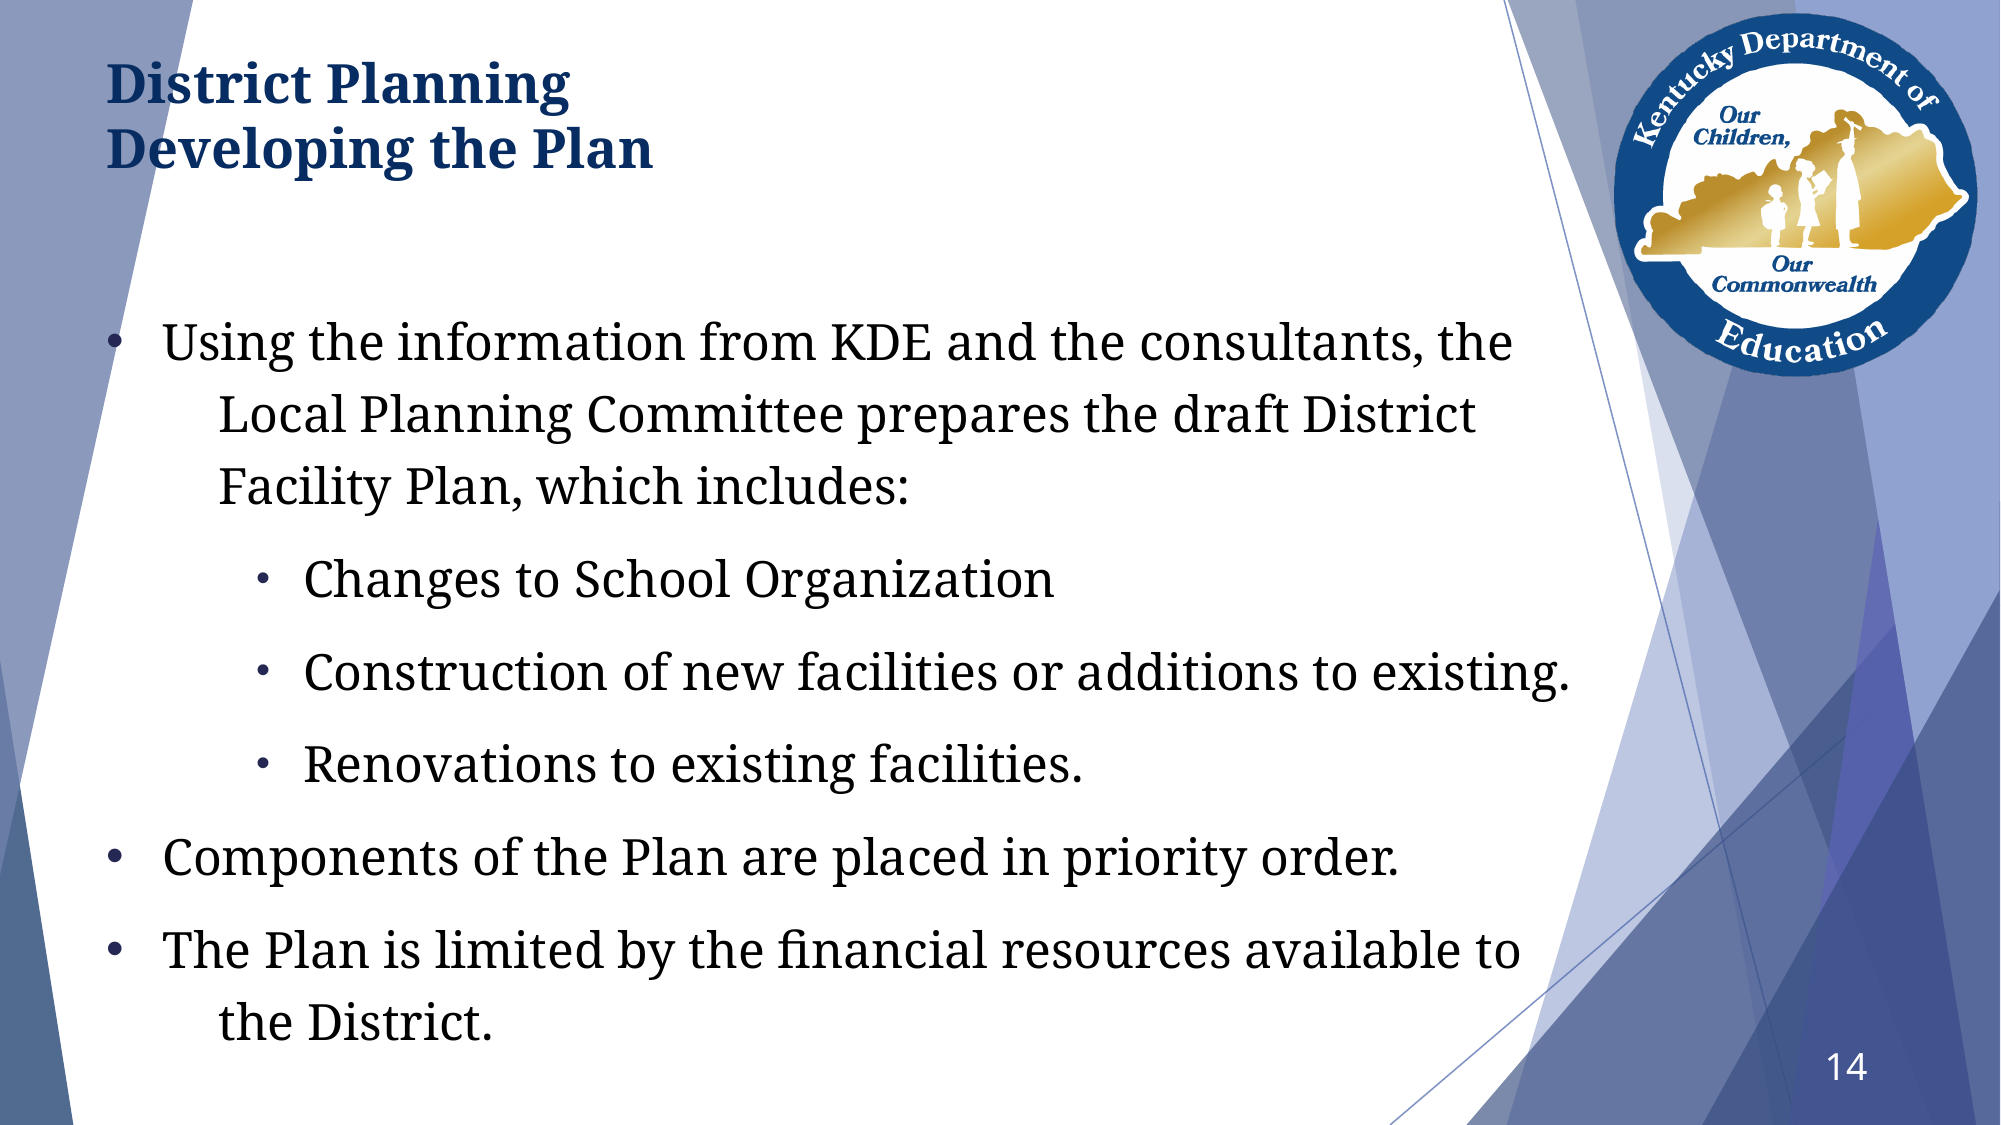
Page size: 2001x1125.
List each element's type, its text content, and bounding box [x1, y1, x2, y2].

title District Planning Developing the Plan [190, 0, 1511, 213]
list Using the information from KDE and the consultants, the Local Planning Committee prepares the draft District Facility Plan, which includes: Changes to School Organization Construction of new facilities or additions to existing. Renovations to existing facilities. Components of the Plan are placed in priority order. The Plan is limited by the financial resources available to the District. [124, 262, 1604, 1125]
text_box [1809, 1035, 1922, 1096]
